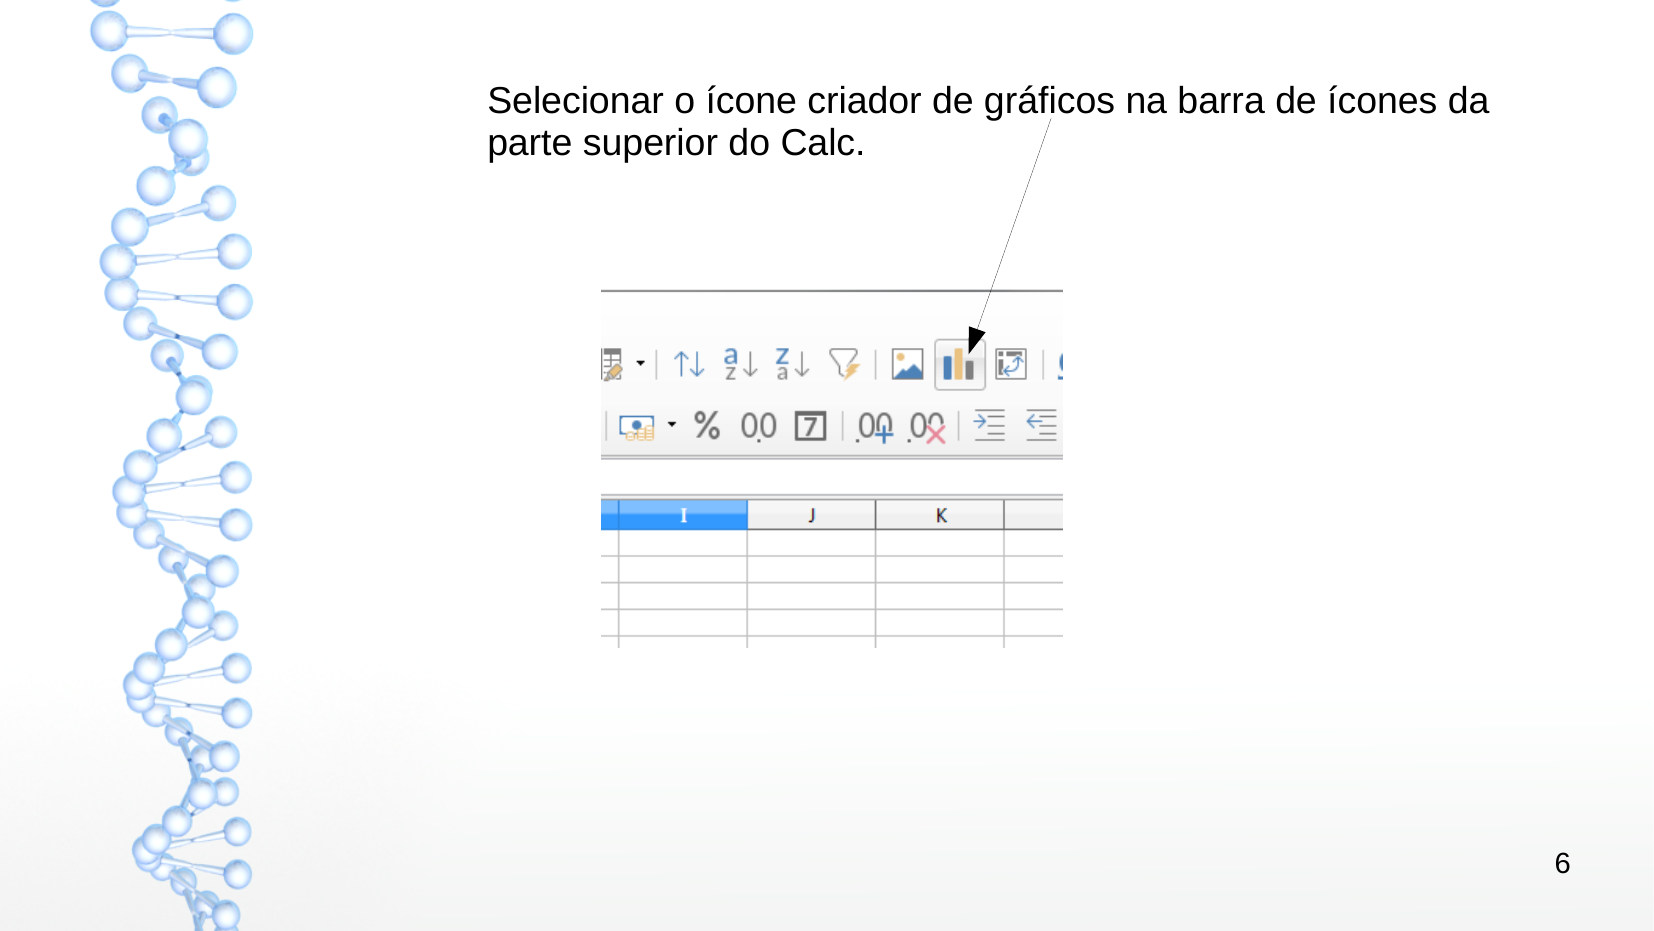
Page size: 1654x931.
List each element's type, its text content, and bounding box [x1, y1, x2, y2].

picture [0, 0, 1654, 931]
text_box Selecionar o ícone criador de gráficos na barra de ícones da parte superior do Calc. [472, 71, 1524, 213]
